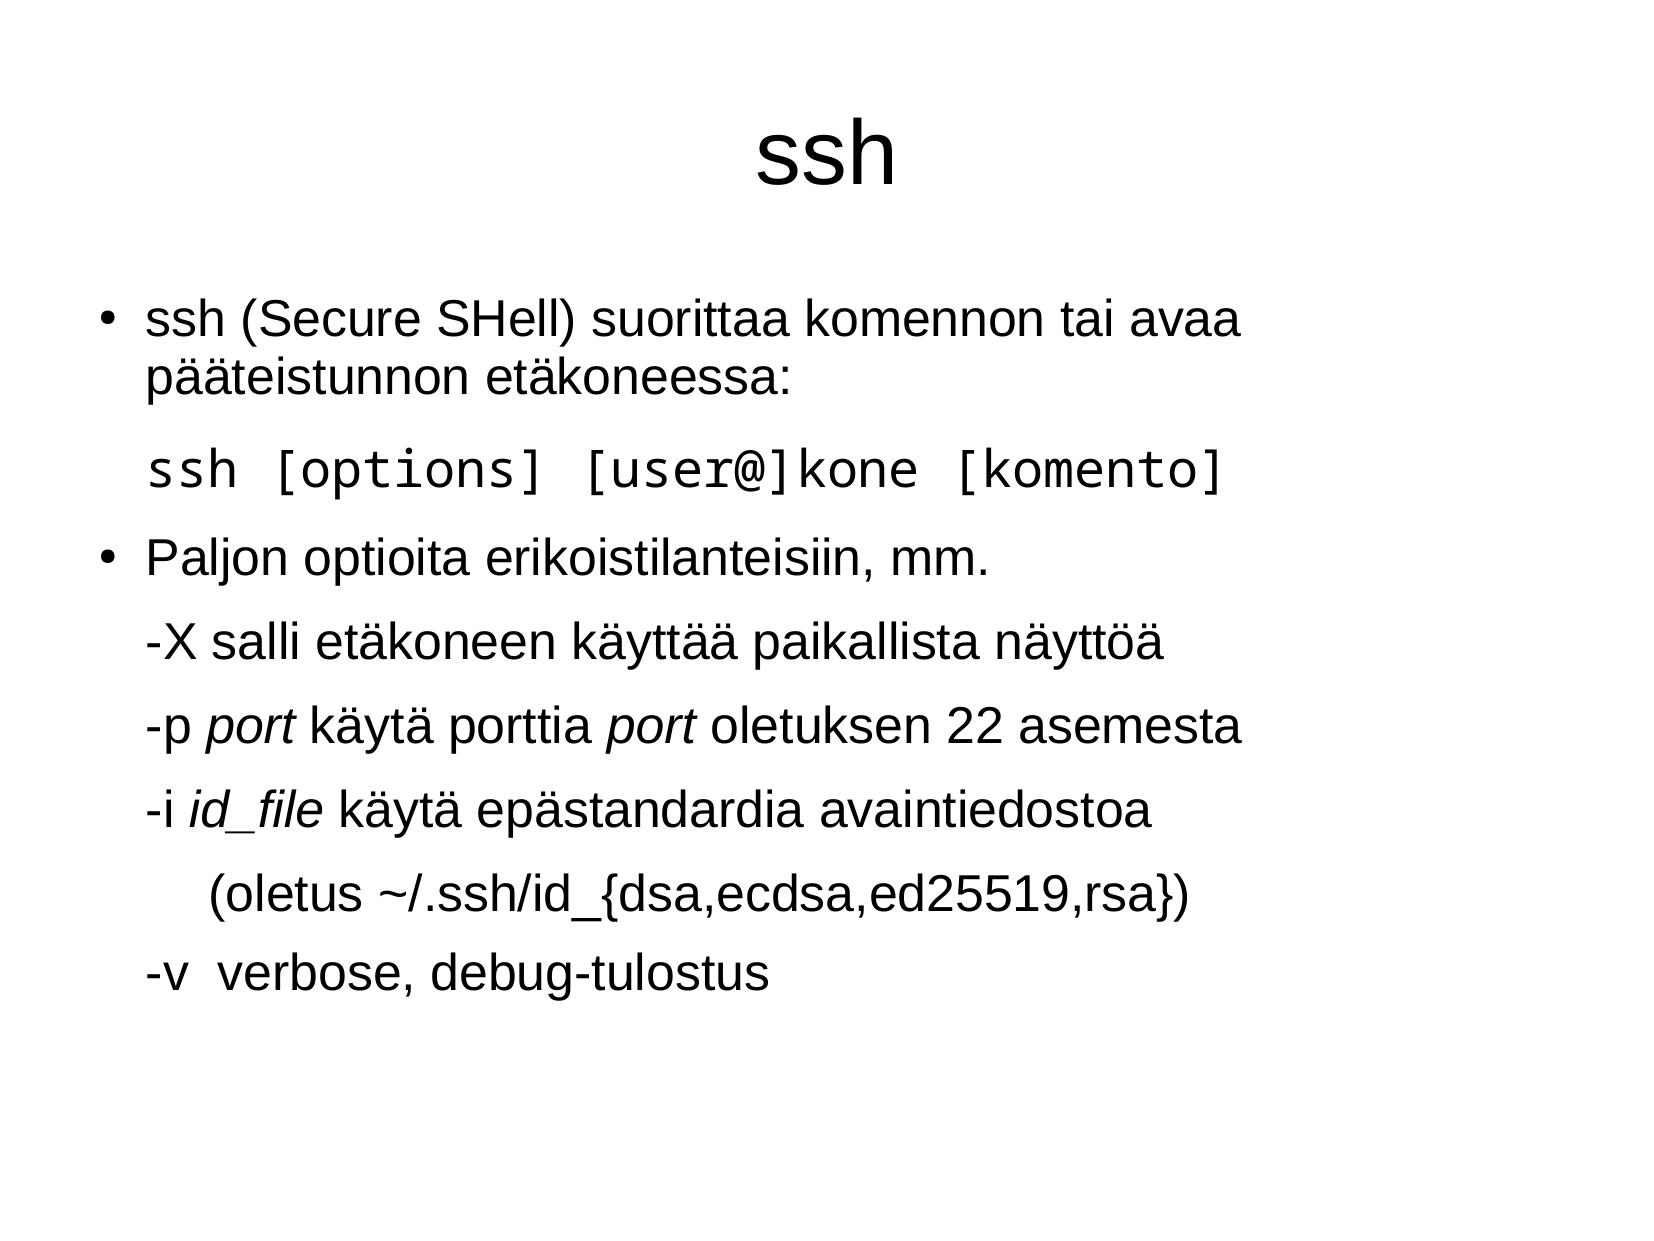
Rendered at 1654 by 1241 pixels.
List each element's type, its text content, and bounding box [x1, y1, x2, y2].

title ssh [82, 49, 1571, 257]
list ssh (Secure SHell) suorittaa komennon tai avaa pääteistunnon etäkoneessa: ssh [options] [user@]kone [komento] Paljon optioita erikoistilanteisiin, mm. -X salli etäkoneen käyttää paikallista näyttöä -p port käytä porttia port oletuksen 22 asemesta -i id_file käytä epästandardia avaintiedostoa (oletus ~/.ssh/id_{dsa,ecdsa,ed25519,rsa}) -v verbose, debug-tulostus [82, 290, 1571, 1010]
